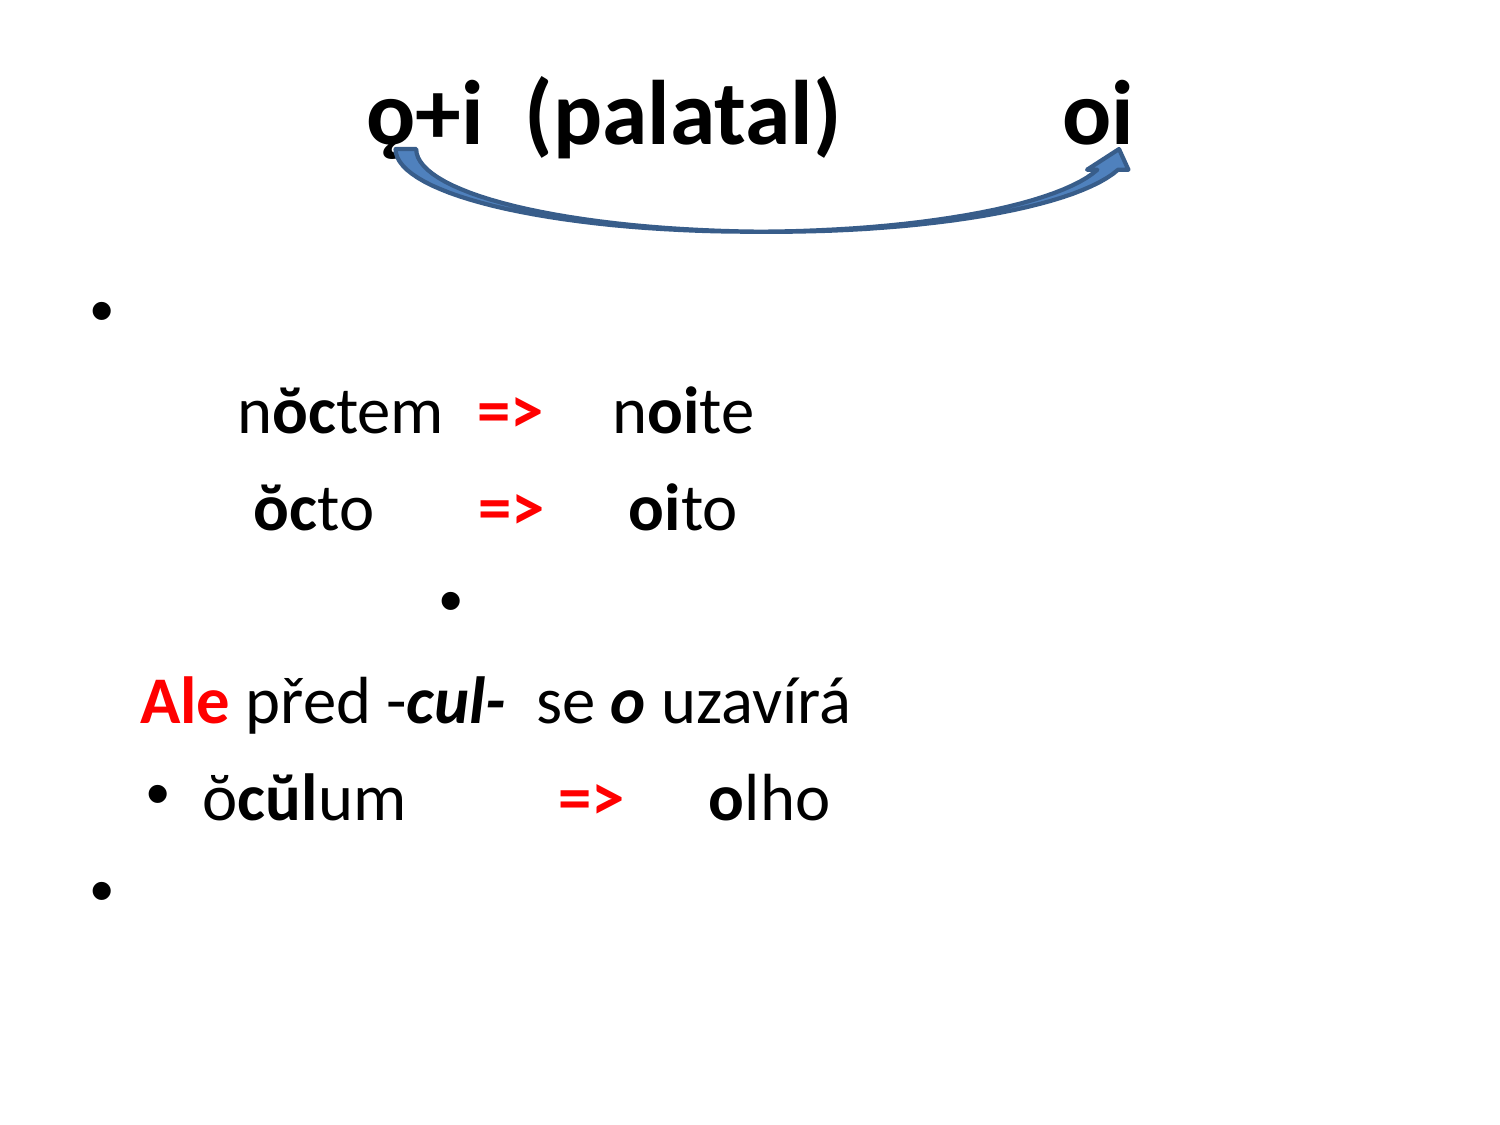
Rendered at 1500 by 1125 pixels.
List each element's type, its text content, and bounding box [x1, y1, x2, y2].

title ǫ+i (palatal) oi [75, 45, 1426, 233]
text_box [395, 149, 1129, 232]
list nŏctem => noite ŏcto => oito Ale před -cul- se o uzavírá ŏcŭlum => olho [75, 262, 1426, 1005]
